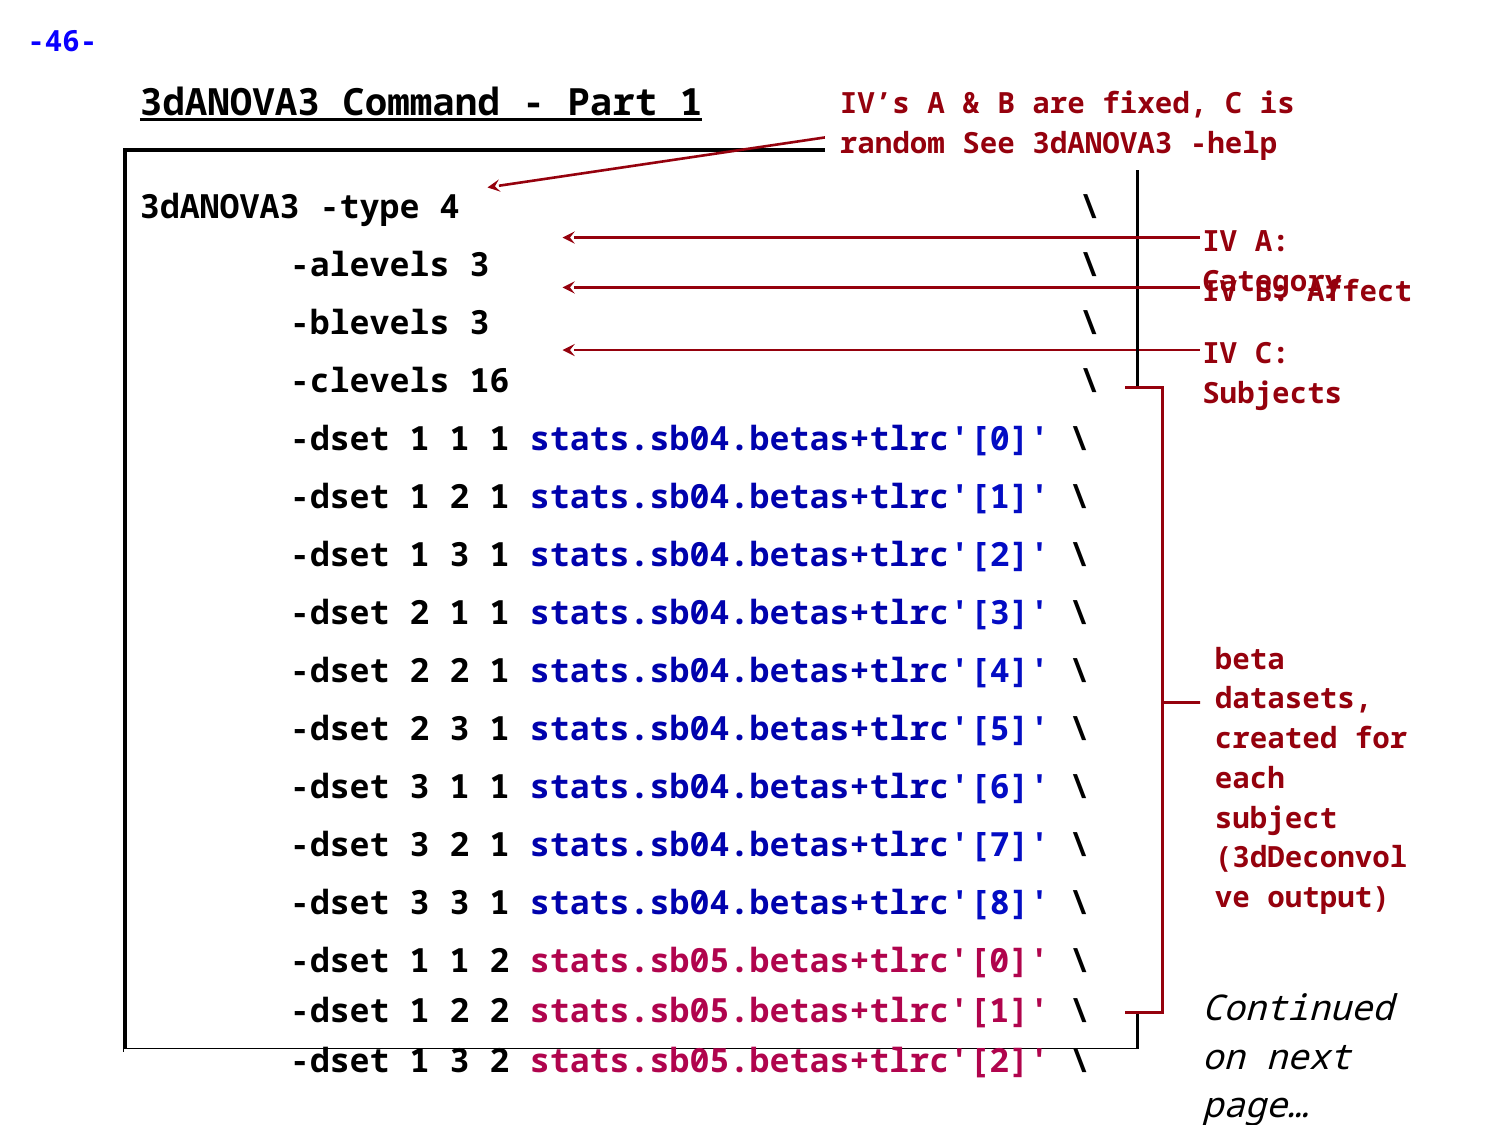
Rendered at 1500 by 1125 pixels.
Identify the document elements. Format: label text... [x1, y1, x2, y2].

text_box Continued on next page… [1187, 975, 1450, 1125]
list 3dANOVA3 Command - Part 1 3dANOVA3 -type 4 \ -alevels 3 \ -blevels 3 \ -clevels 16 \ -dset 1 1 1 stats.sb04.betas+tlrc'[0]' \ -dset 1 2 1 stats.sb04.betas+tlrc'[1]' \ -dset 1 3 1 stats.sb04.betas+tlrc'[2]' \ -dset 2 1 1 stats.sb04.betas+tlrc'[3]' \ -dset 2 2 1 stats.sb04.betas+tlrc'[4]' \ -dset 2 3 1 stats.sb04.betas+tlrc'[5]' \ -dset 3 1 1 stats.sb04.betas+tlrc'[6]' \ -dset 3 2 1 stats.sb04.betas+tlrc'[7]' \ -dset 3 3 1 stats.sb04.betas+tlrc'[8]' \ -dset 1 1 2 stats.sb05.betas+tlrc'[0]' \ -dset 1 2 2 stats.sb05.betas+tlrc'[1]' \ -dset 1 3 2 stats.sb05.betas+tlrc'[2]' \ [125, 62, 1251, 1063]
text_box beta datasets, created for each subject (3dDeconvolve output) [1251, 630, 1438, 924]
text_box [981, 1063, 1017, 1075]
text_box IV’s A & B are fixed, C is random See 3dANOVA3 -help [825, 74, 1351, 170]
text_box IV B: Affect [1251, 262, 1450, 318]
text_box IV A: Category [1251, 212, 1426, 262]
text_box [1021, 1063, 1187, 1075]
text_box [315, 1063, 323, 1068]
text_box IV C: Subjects [1251, 324, 1426, 420]
text_box [125, 1063, 977, 1075]
